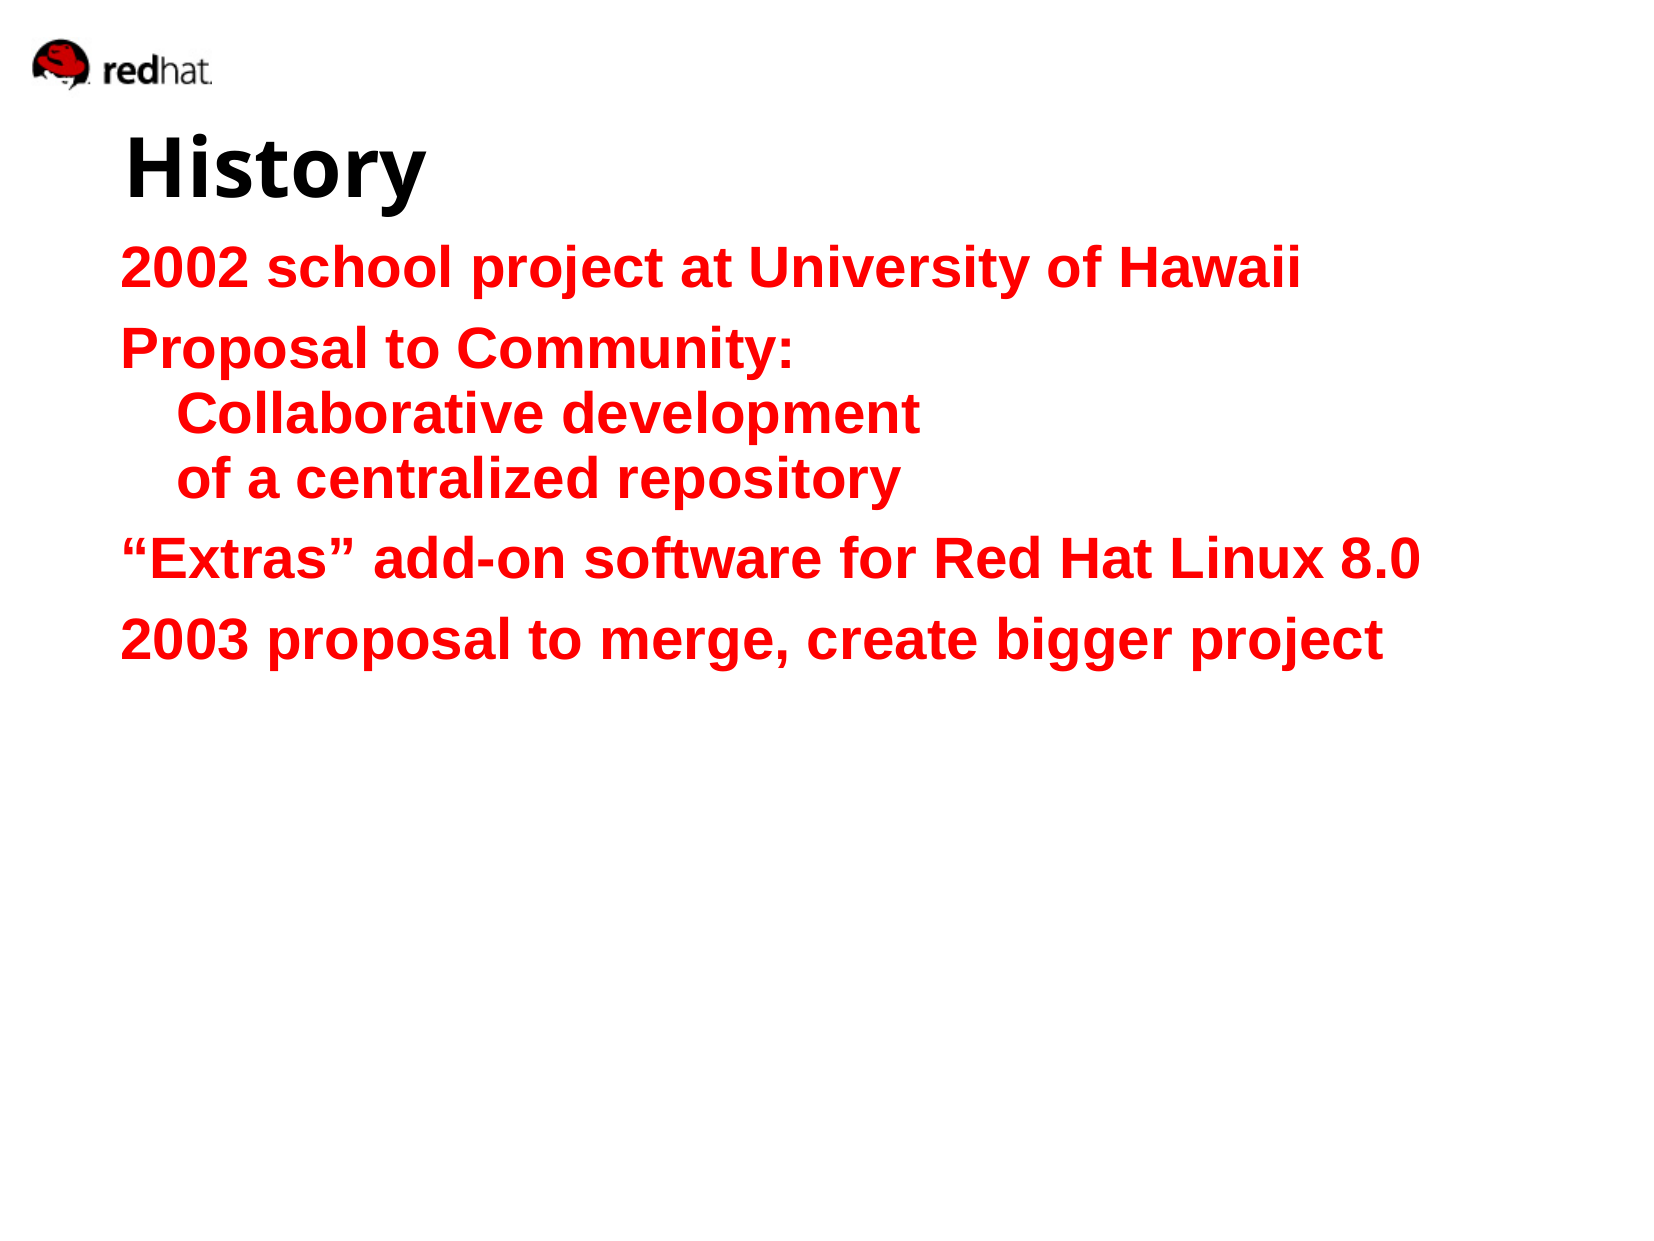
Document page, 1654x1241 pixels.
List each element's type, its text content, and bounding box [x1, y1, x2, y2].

list 2002 school project at University of Hawaii Proposal to Community: Collaborative development of a centralized repository “Extras” add-on software for Red Hat Linux 8.0 2003 proposal to merge, create bigger project [120, 235, 1526, 1103]
picture [31, 37, 212, 98]
title History [123, 110, 1529, 221]
